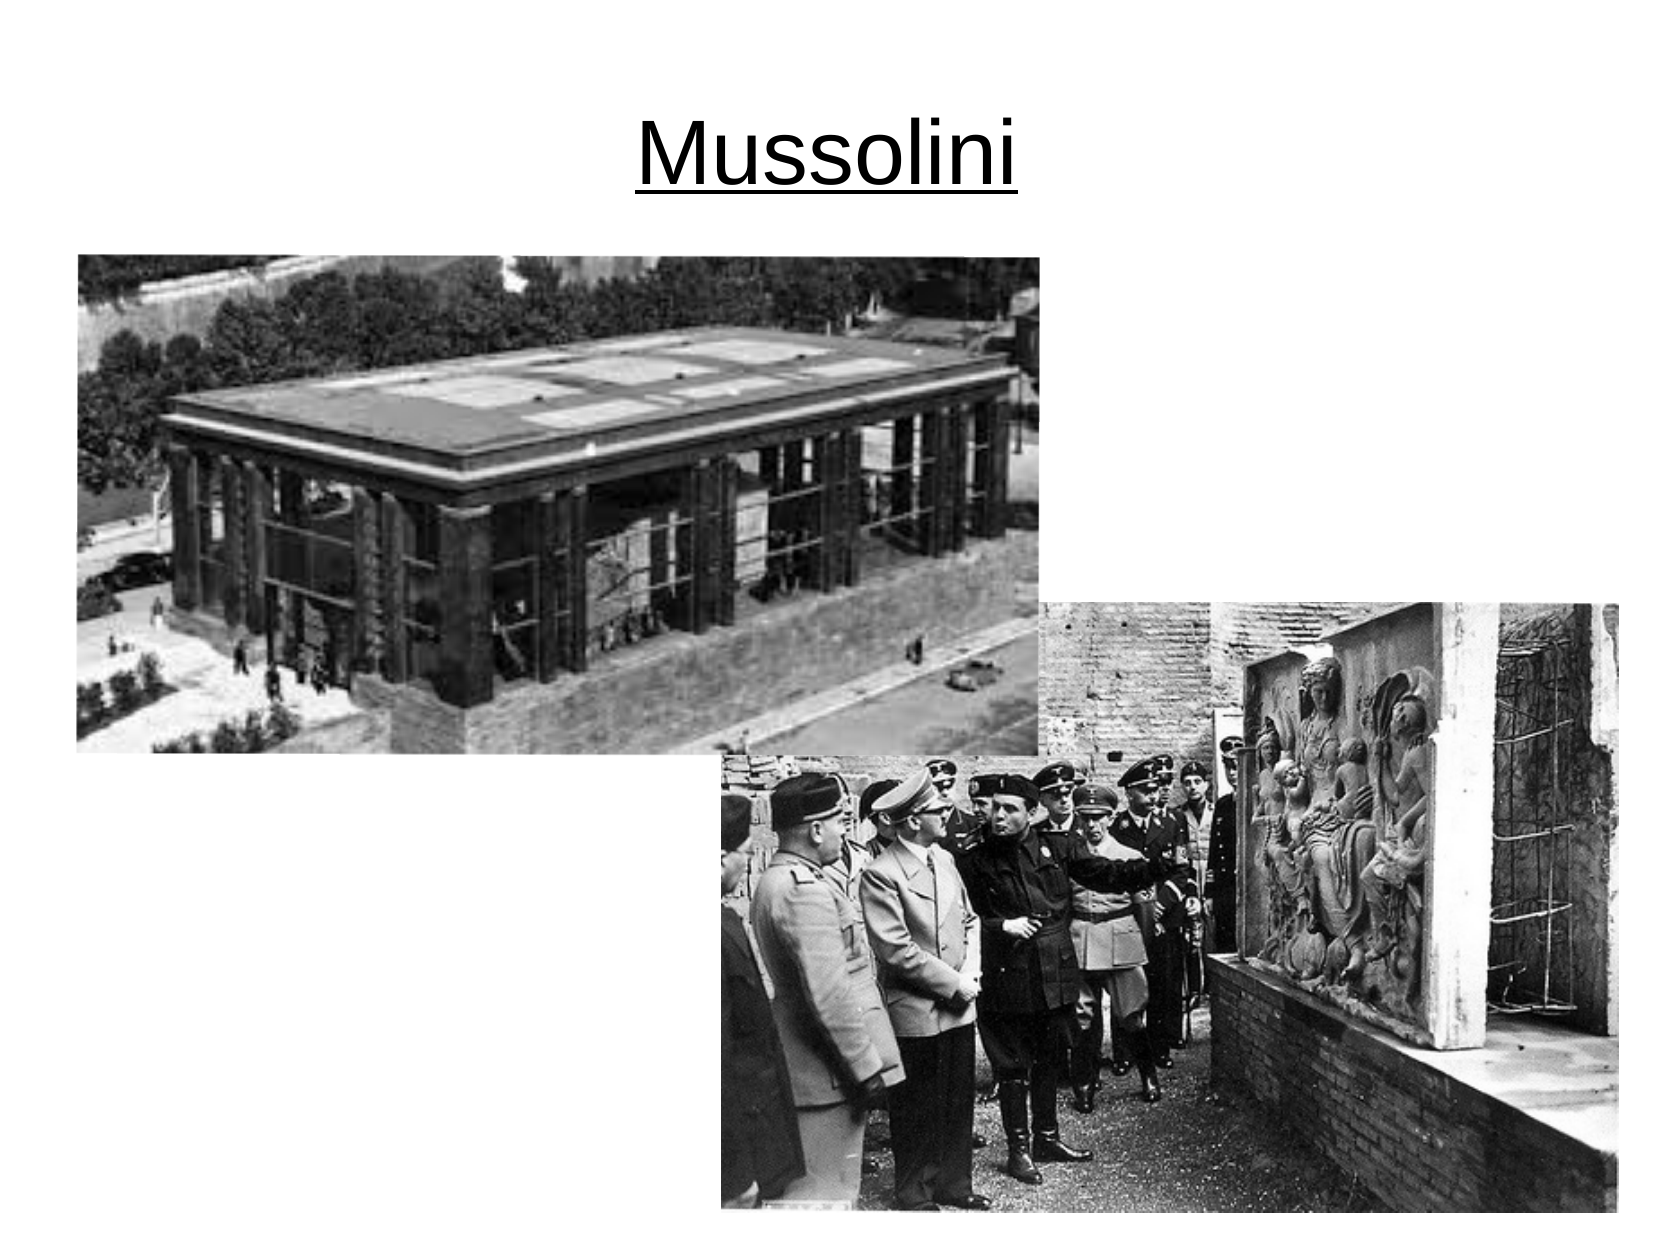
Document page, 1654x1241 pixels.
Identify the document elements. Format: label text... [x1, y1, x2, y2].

picture [75, 253, 1619, 1213]
title Mussolini [82, 49, 1571, 257]
